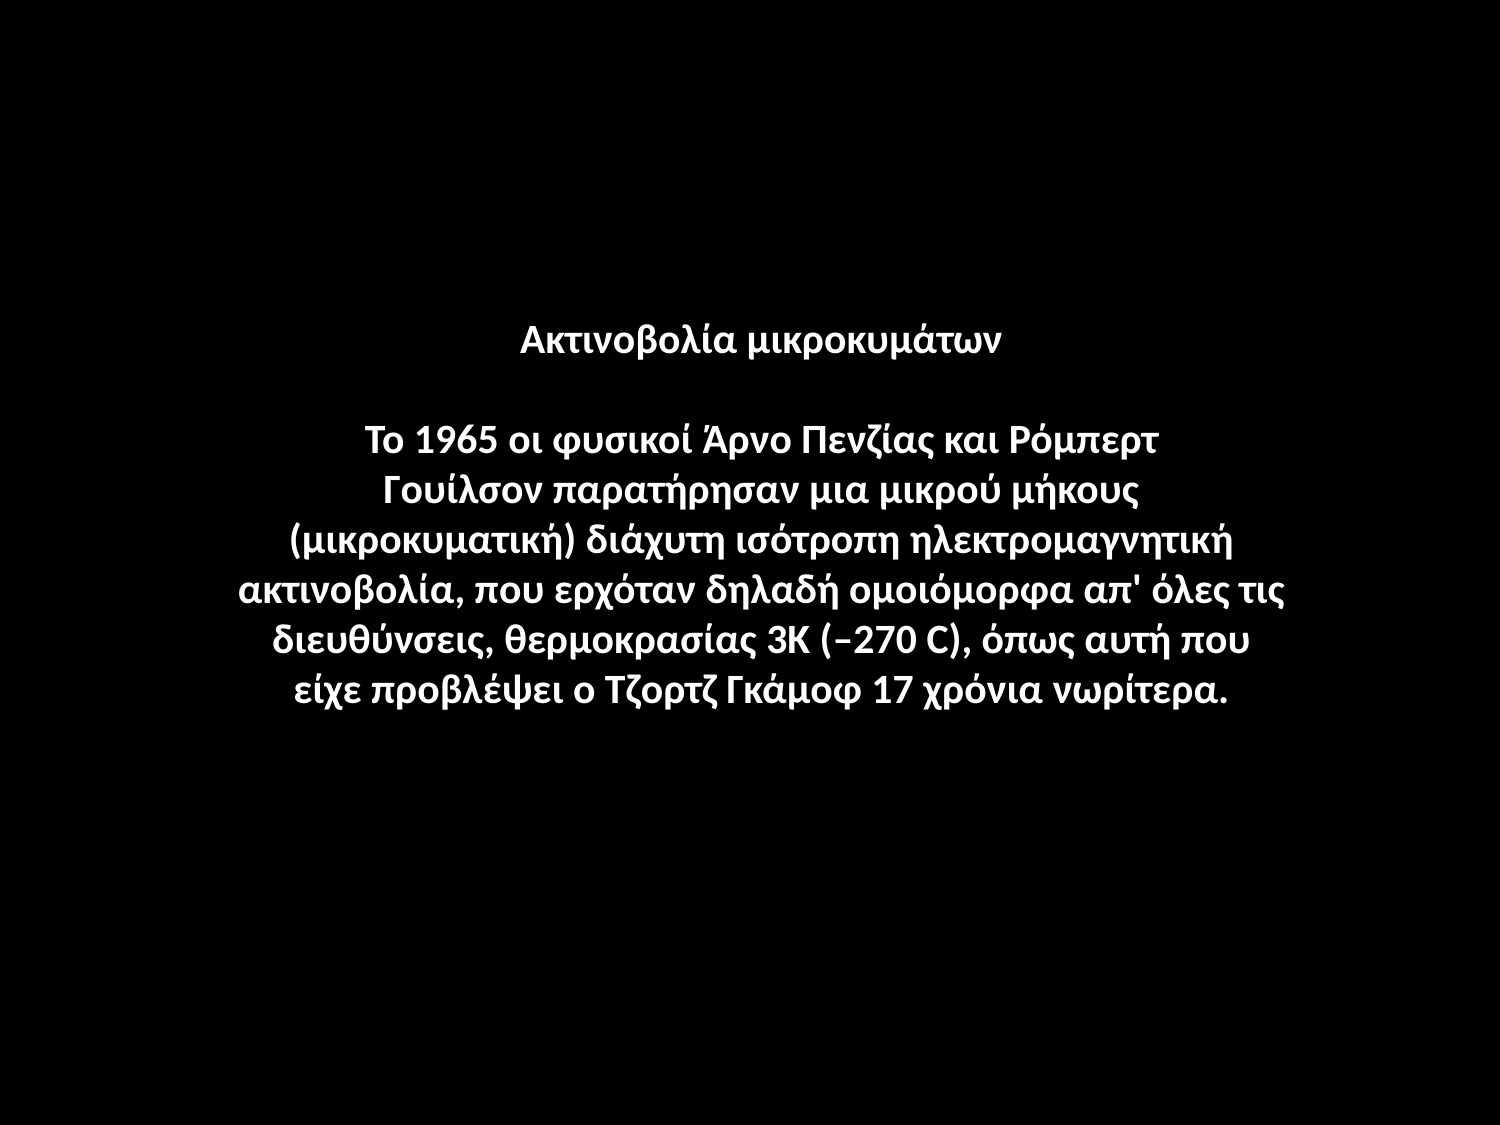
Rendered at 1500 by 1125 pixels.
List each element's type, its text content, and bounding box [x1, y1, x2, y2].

text_box Ακτινοβολία μικροκυμάτων Το 1965 οι φυσικοί Άρνο Πενζίας και Ρόμπερτ Γουίλσον παρατήρησαν μια μικρού μήκους (μικροκυματική) διάχυτη ισότροπη ηλεκτρομαγνητική ακτινοβολία, που ερχόταν δηλαδή ομοιόμορφα απ' όλες τις διευθύνσεις, θερμοκρασίας 3Κ (–270 C), όπως αυτή που είχε προβλέψει ο Τζορτζ Γκάμοφ 17 χρόνια νωρίτερα. [222, 304, 1301, 720]
